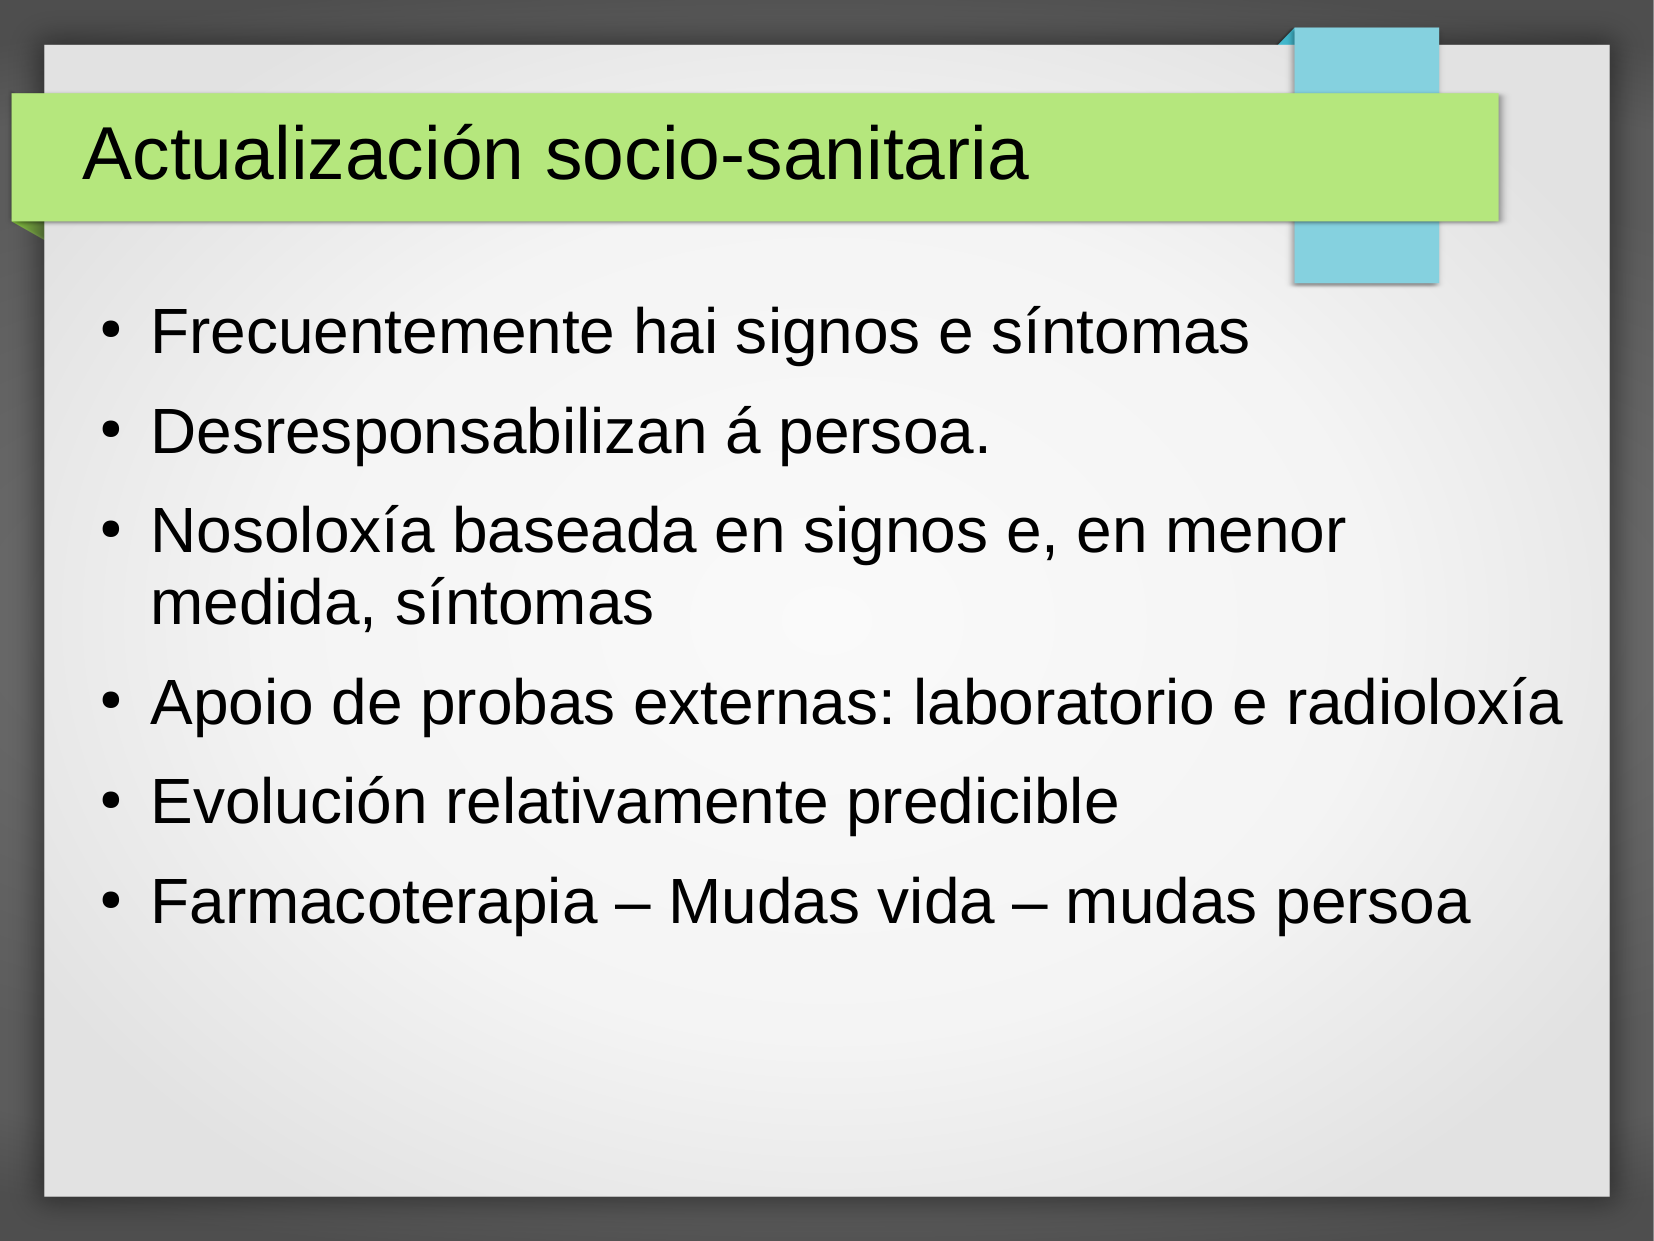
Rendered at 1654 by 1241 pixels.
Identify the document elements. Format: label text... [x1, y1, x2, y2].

picture [0, 0, 1654, 1241]
title Actualización socio-sanitaria [82, 94, 1264, 213]
list Frecuentemente hai signos e síntomas Desresponsabilizan á persoa. Nosoloxía baseada en signos e, en menor medida, síntomas Apoio de probas externas: laboratorio e radioloxía Evolución relativamente predicible Farmacoterapia – Mudas vida – mudas persoa [82, 295, 1571, 1015]
